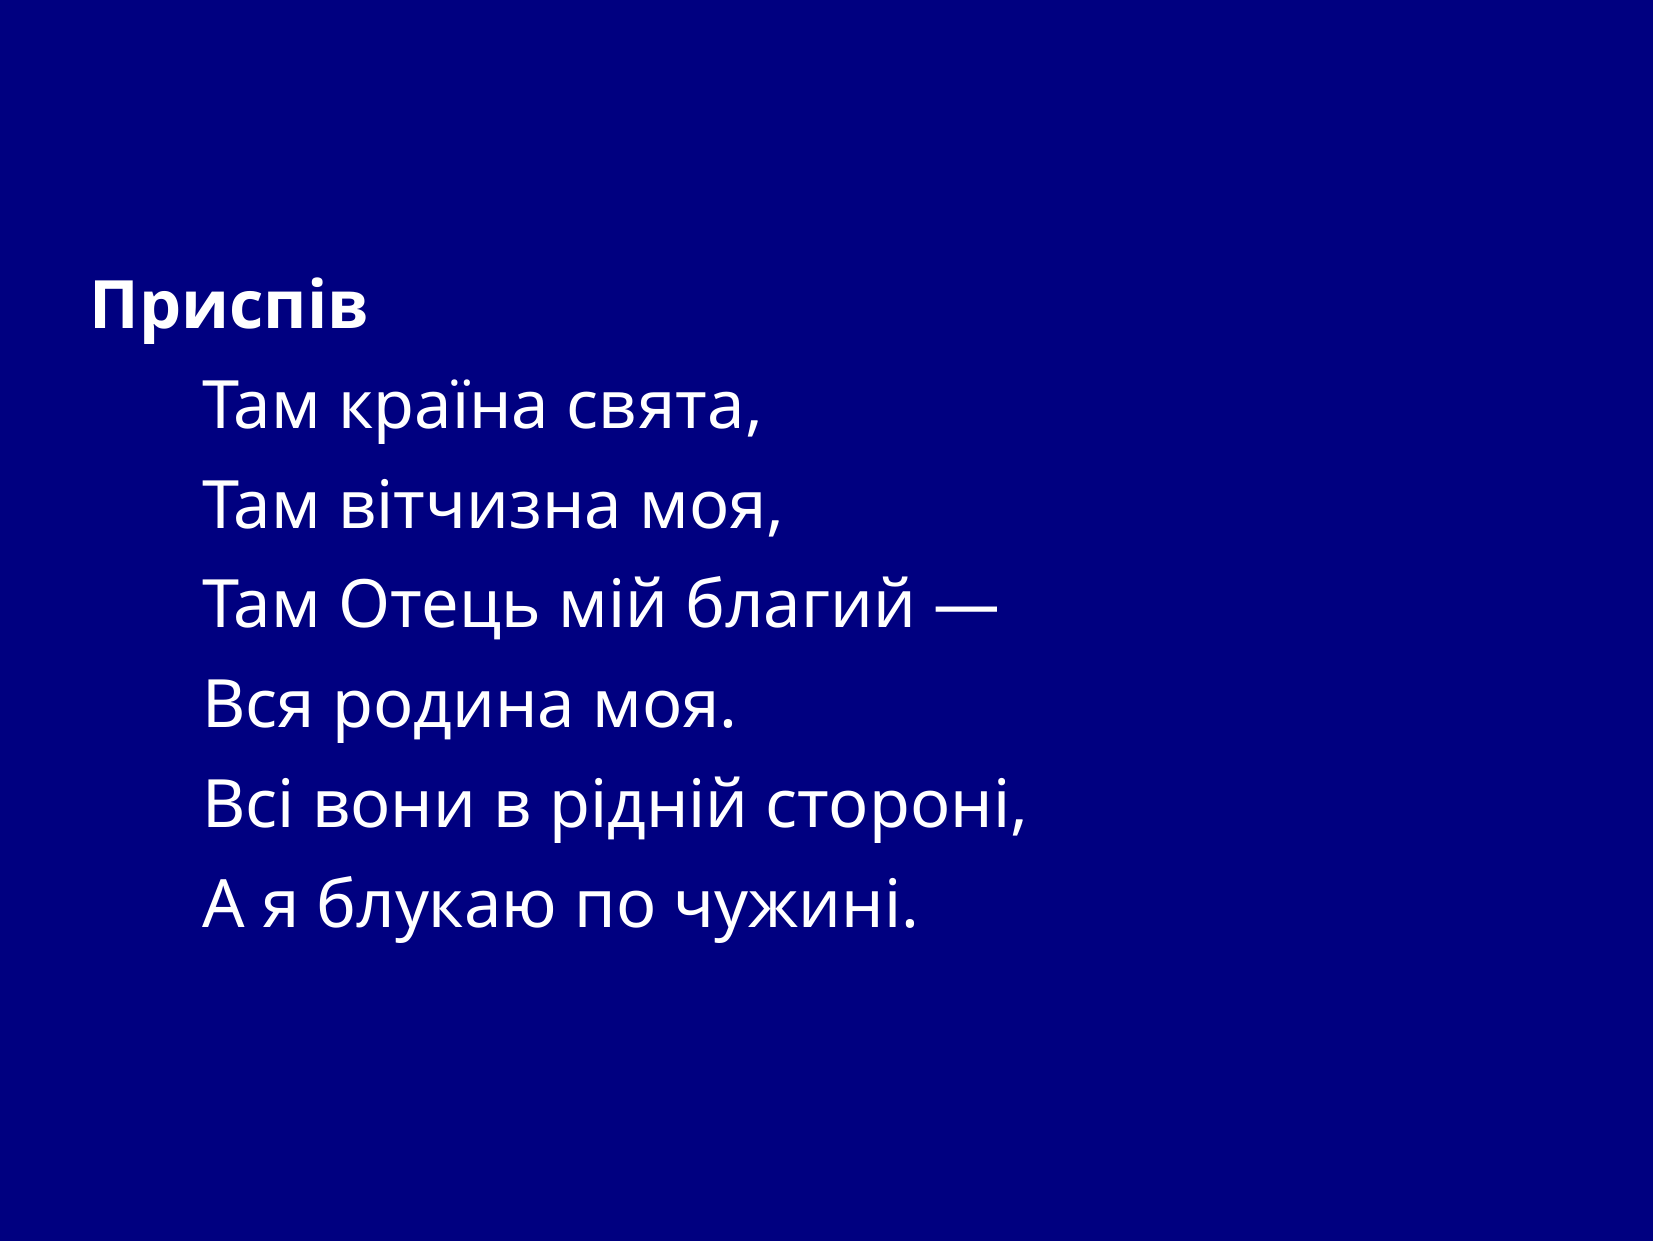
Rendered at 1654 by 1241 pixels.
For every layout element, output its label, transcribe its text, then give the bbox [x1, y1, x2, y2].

text_box Приспів Там країна свята, Там вітчизна моя, Там Отець мій благий ― Вся родина моя. Всі вони в рідній стороні, А я блукаю по чужині. [75, 150, 1576, 1163]
